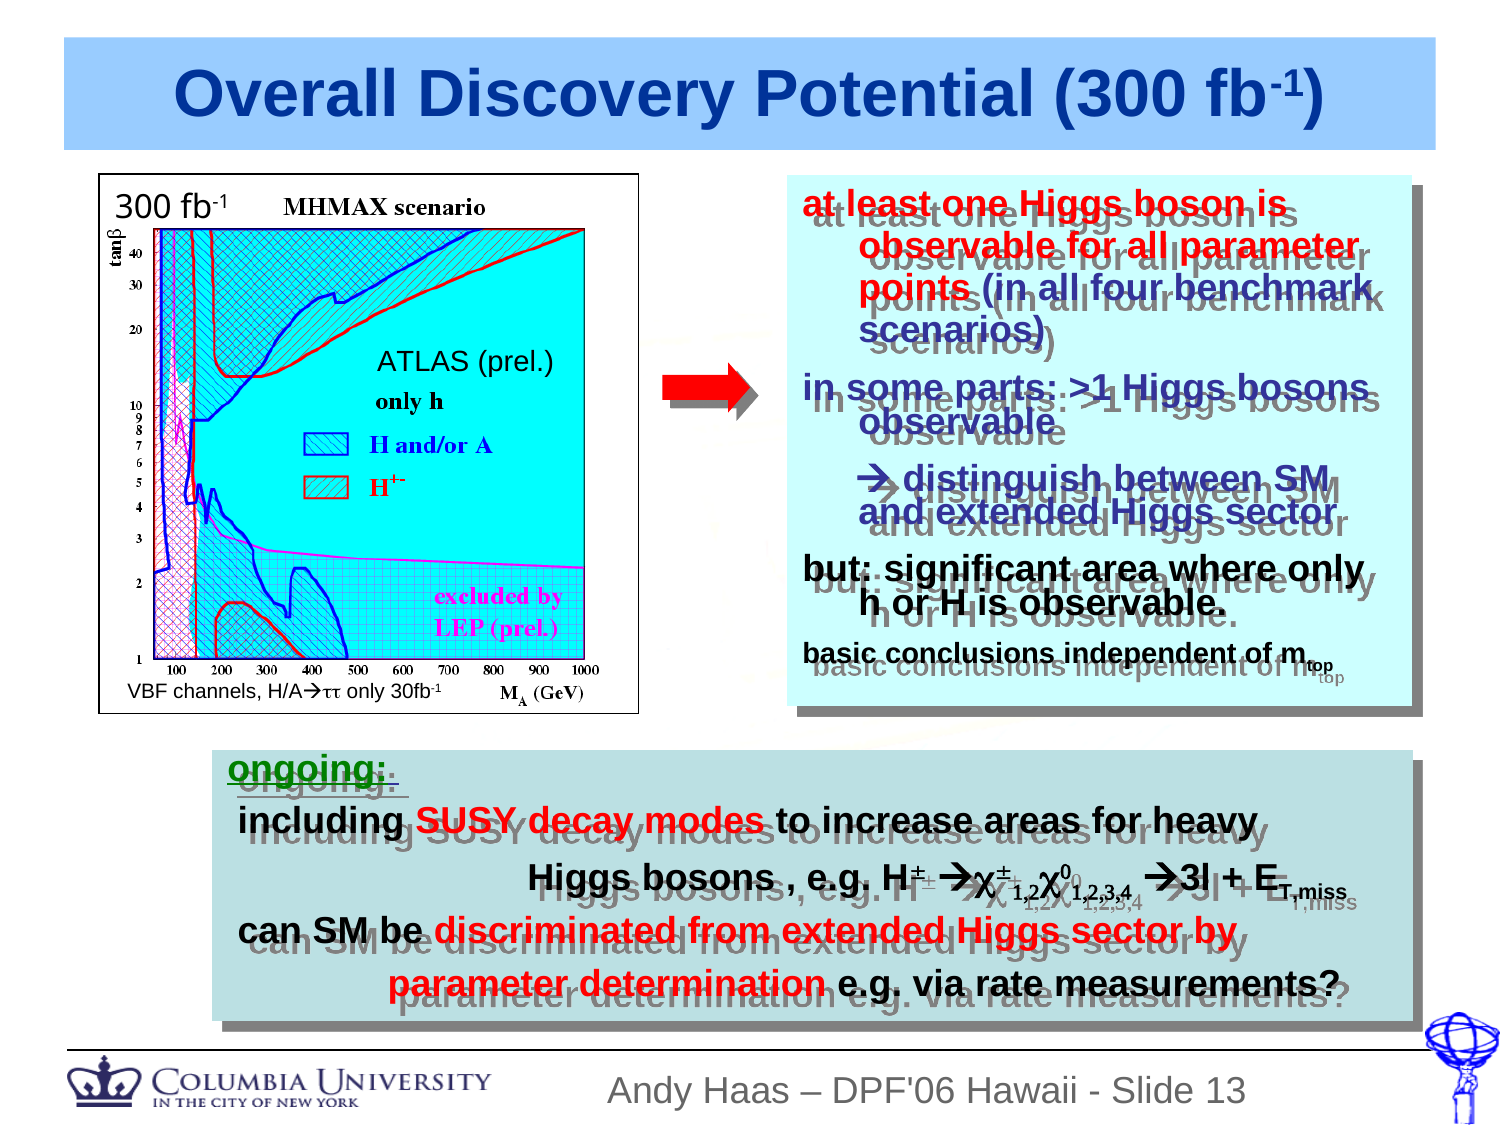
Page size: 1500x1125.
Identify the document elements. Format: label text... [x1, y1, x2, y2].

picture [99, 174, 638, 713]
text_box [662, 362, 759, 421]
text_box at least one Higgs boson is observable for all parameter points (in all four benchmark scenarios) in some parts: >1 Higgs bosons observable  distinguish between SM and extended Higgs sector but: significant area where only h or H is observable. basic conclusions independent of mtop [787, 174, 1413, 707]
picture [1425, 1012, 1500, 1125]
text_box [798, 185, 1423, 717]
text_box VBF channels, H/A only 30fb-1 [112, 672, 488, 714]
text_box ongoing: including SUSY decay modes to increase areas for heavy Higgs bosons , e.g. H  3l + ET,miss can SM be discriminated from extended Higgs sector by parameter determination e.g. via rate measurements? [212, 749, 1413, 1030]
picture [67, 1055, 492, 1107]
text_box 300 fb-1 [99, 174, 337, 231]
text_box [223, 760, 1423, 1031]
title Overall Discovery Potential (300 fb-1) [64, 37, 1436, 150]
text_box ATLAS (prel.) [362, 337, 570, 389]
